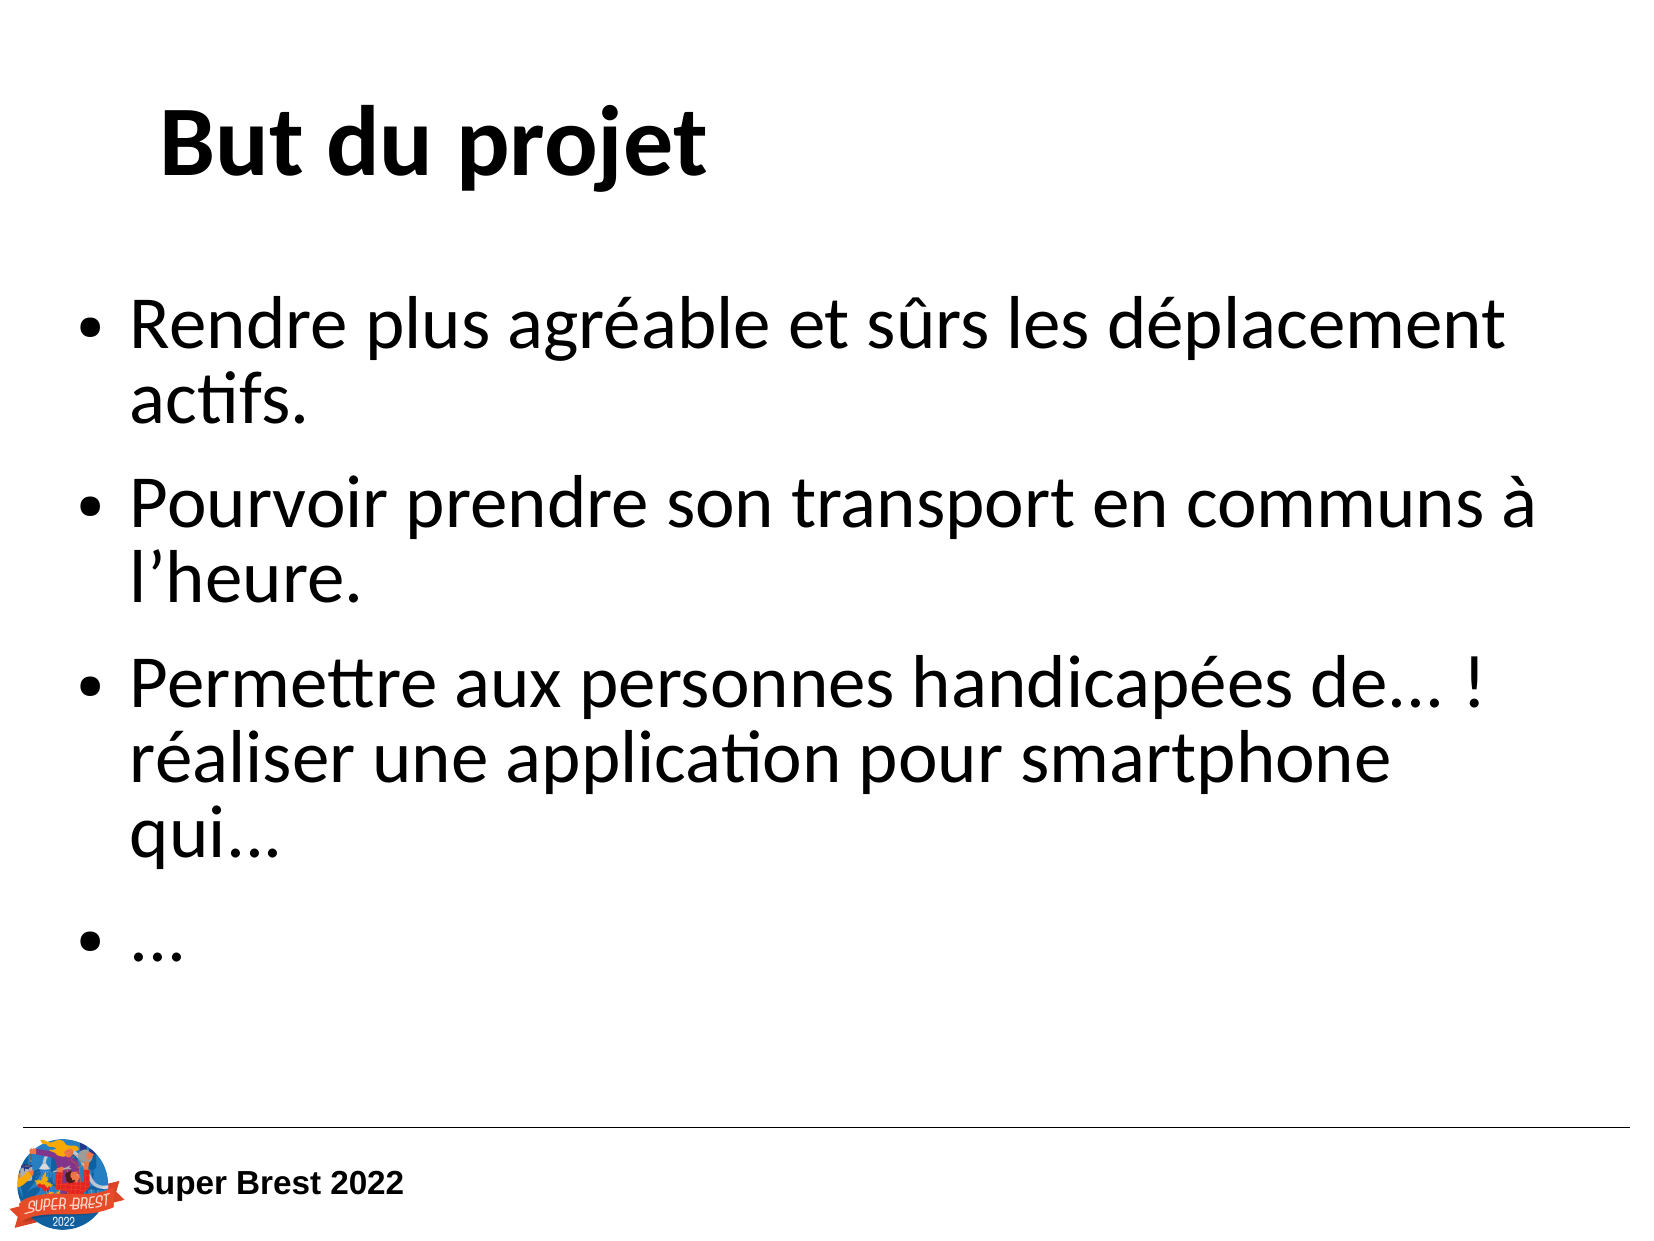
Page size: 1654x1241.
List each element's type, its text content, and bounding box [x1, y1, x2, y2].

picture [9, 1139, 125, 1230]
title But du projet [11, 47, 1347, 255]
text_box Super Brest 2022 [125, 1157, 1040, 1210]
list Rendre plus agréable et sûrs les déplacement actifs. Pourvoir prendre son transport en communs à l’heure. Permettre aux personnes handicapées de... !réaliser une application pour smartphone qui... ... [59, 291, 1548, 1111]
